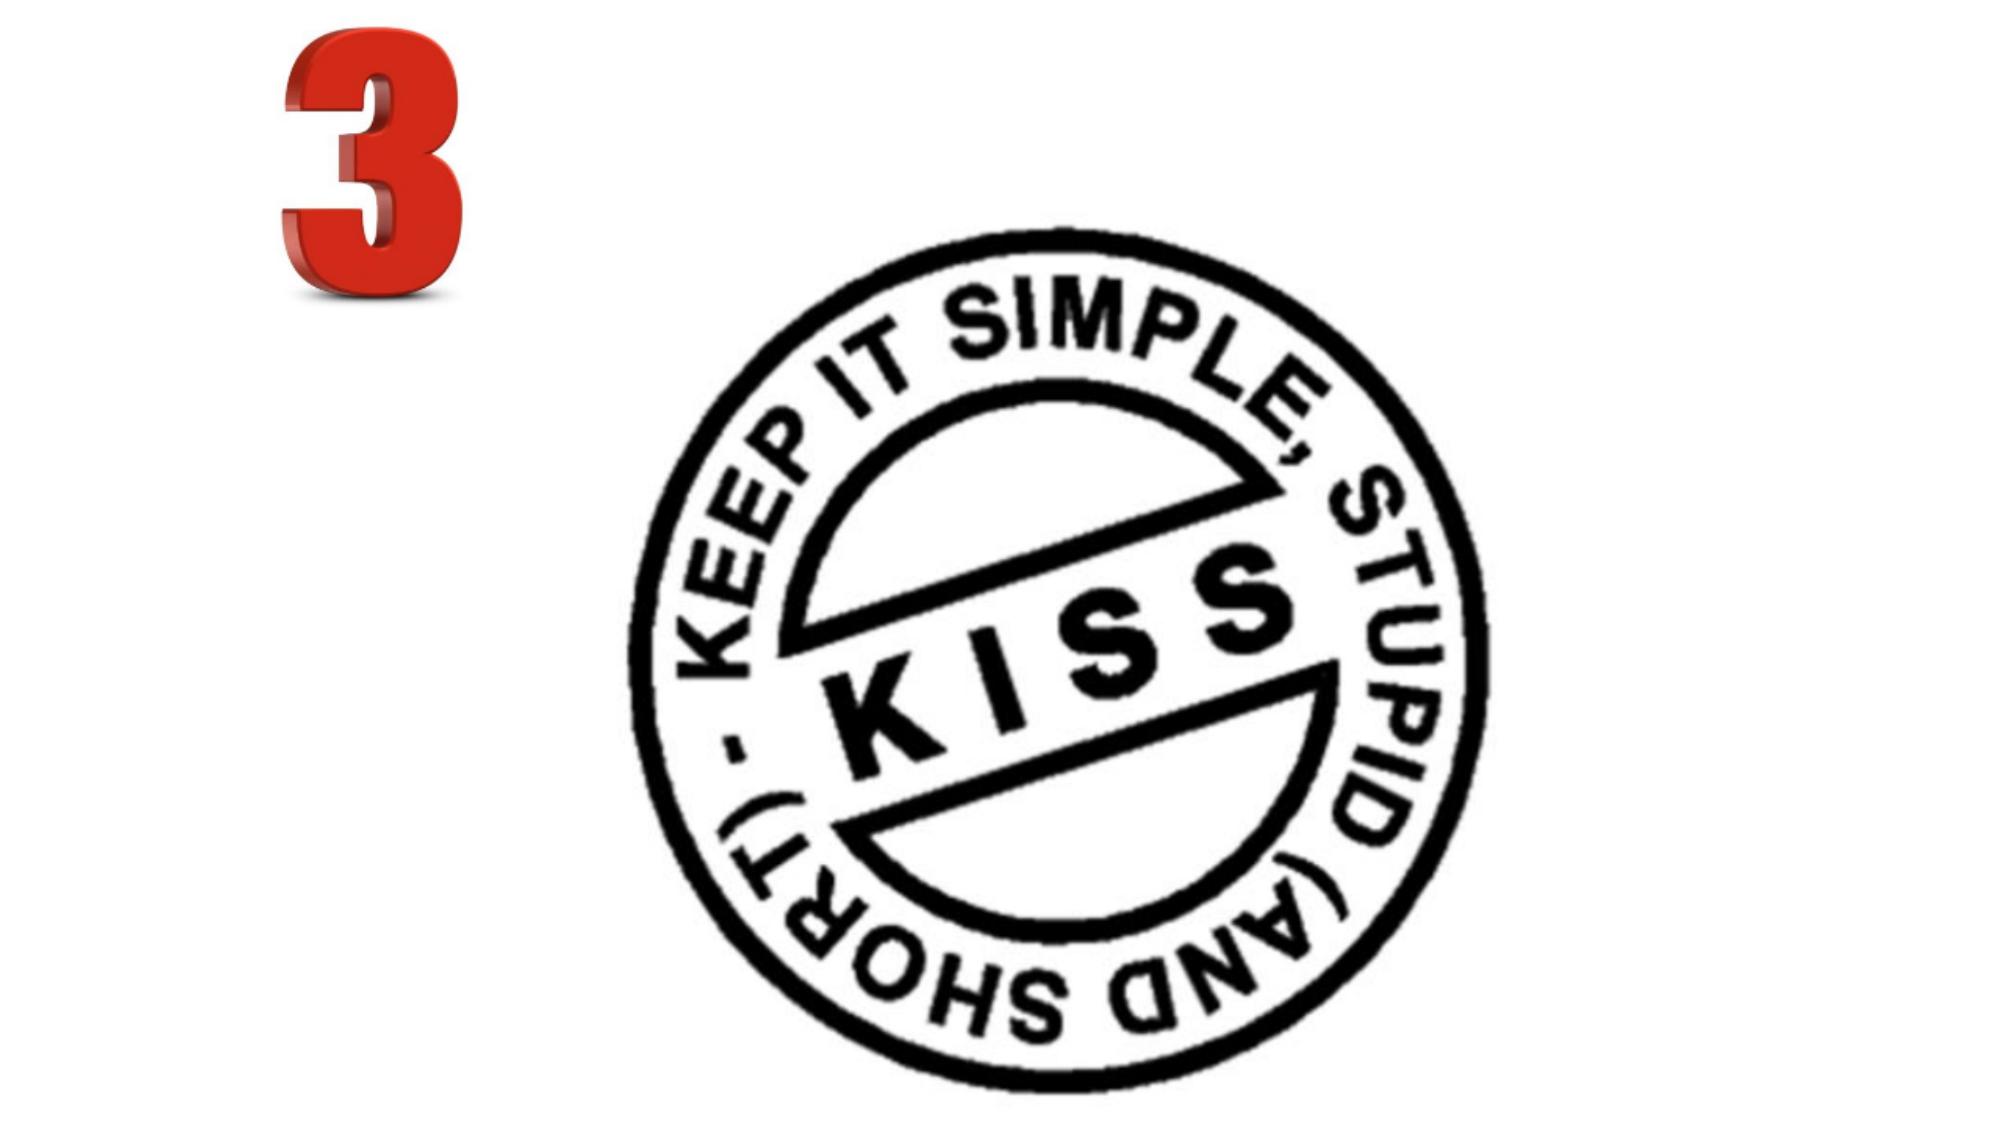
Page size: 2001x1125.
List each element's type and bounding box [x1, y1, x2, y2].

picture [275, 10, 1725, 1115]
